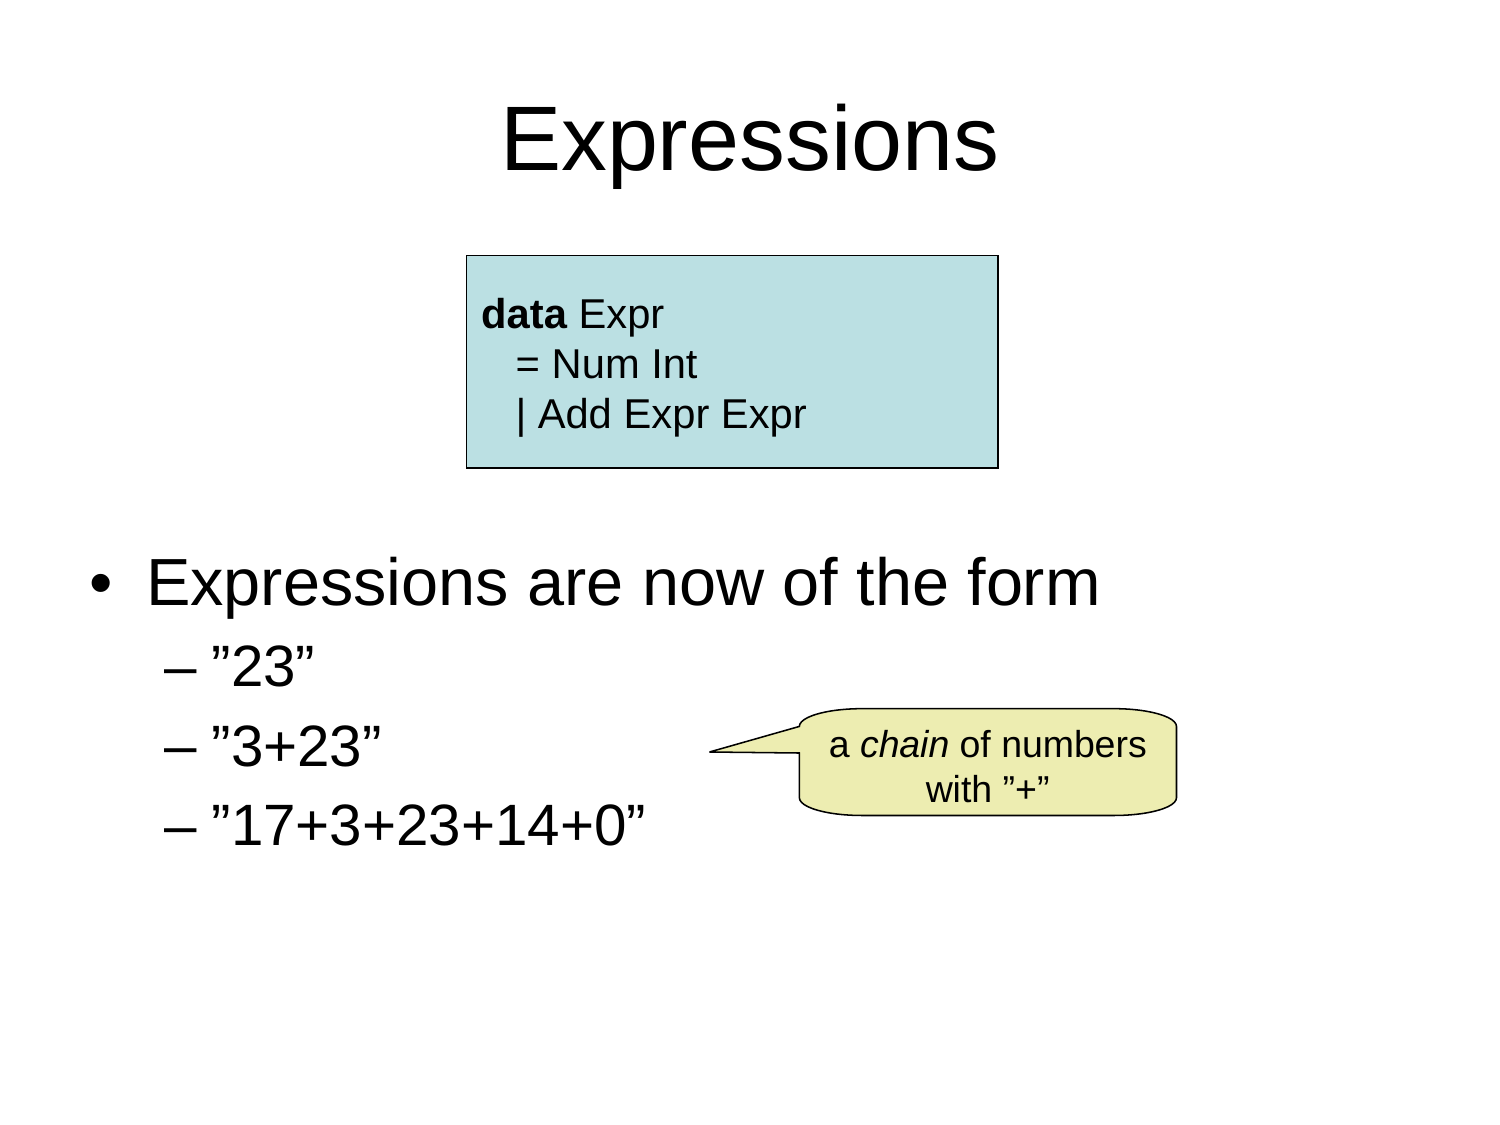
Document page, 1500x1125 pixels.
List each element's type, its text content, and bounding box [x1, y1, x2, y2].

text_box data Expr = Num Int | Add Expr Expr [466, 255, 999, 468]
text_box a chain of numbers with ”+” [709, 708, 1177, 816]
list Expressions are now of the form ”23” ”3+23” ”17+3+23+14+0” [75, 262, 1426, 1005]
title Expressions [75, 45, 1426, 233]
